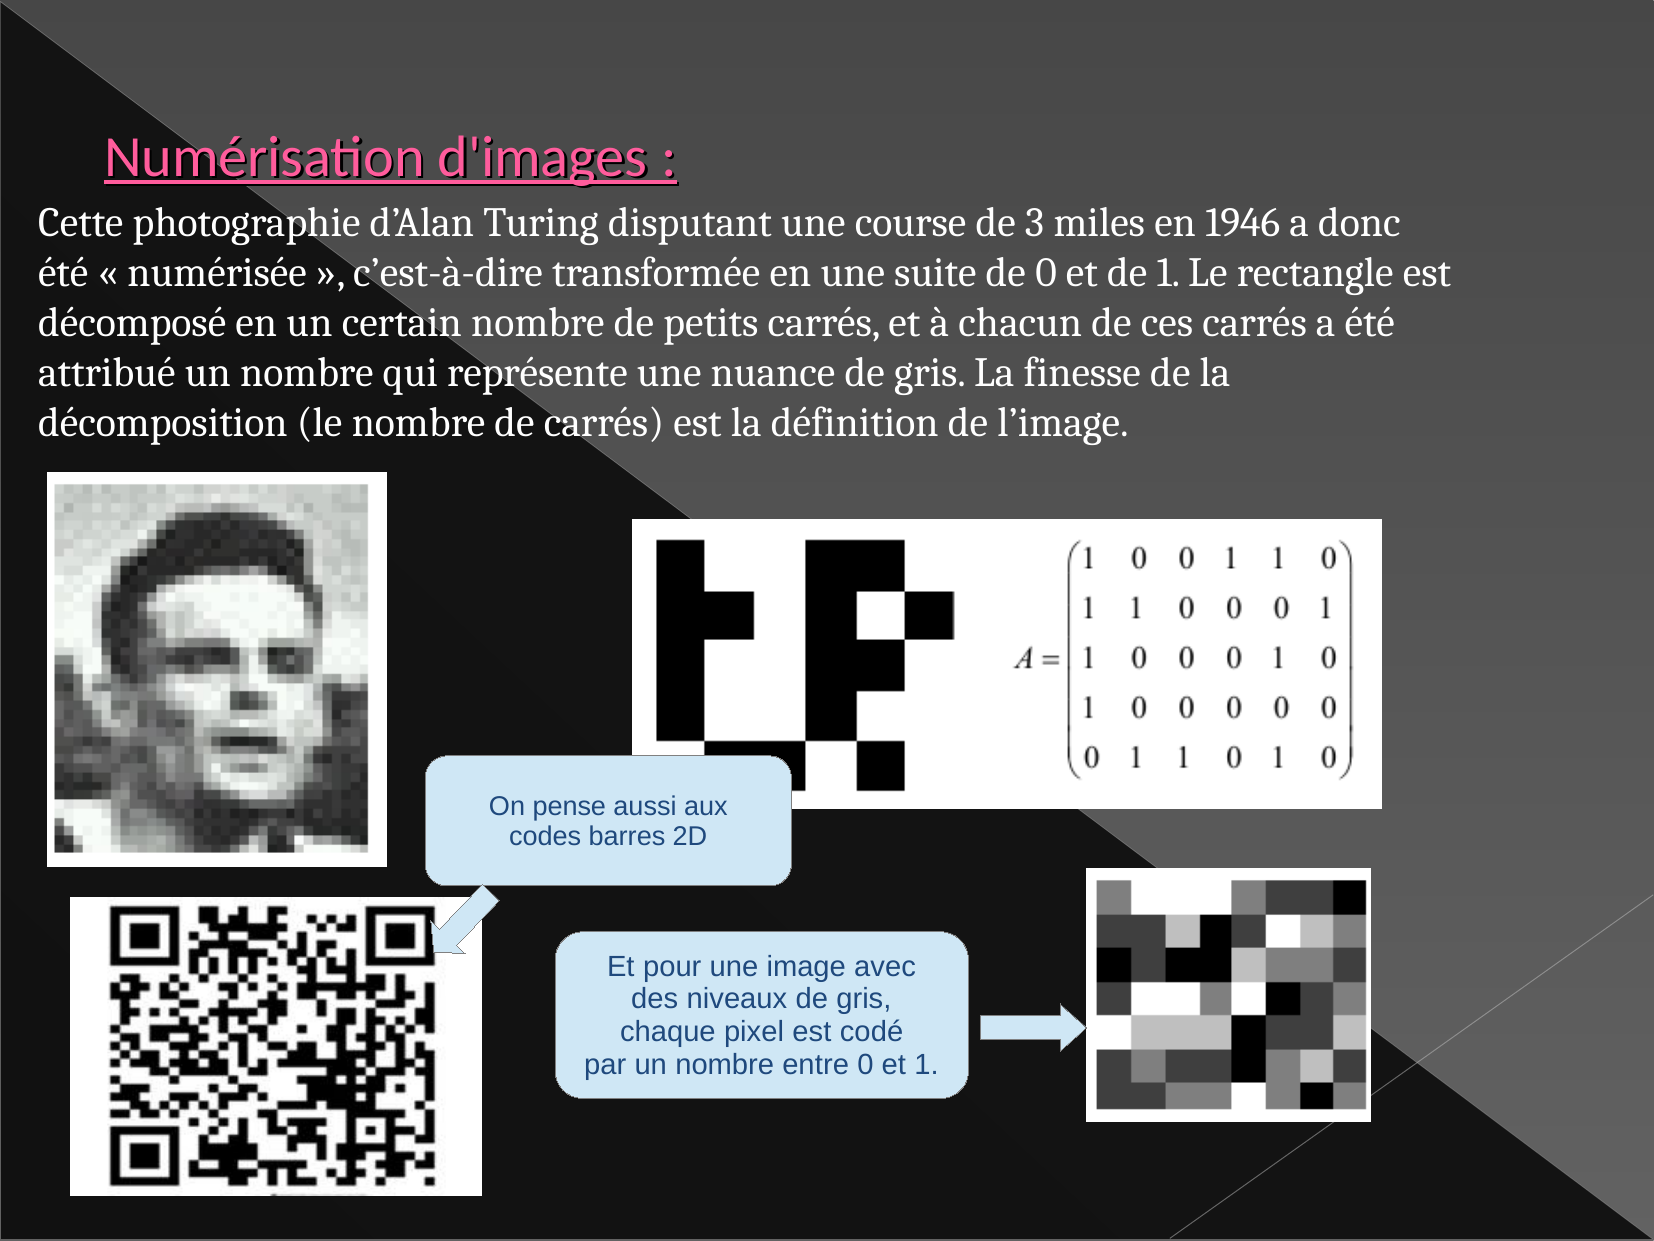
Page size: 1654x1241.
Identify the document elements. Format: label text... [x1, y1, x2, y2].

picture [70, 897, 482, 1197]
subtitle Cette photographie d’Alan Turing disputant une course de 3 miles en 1946 a donc été « numérisée », c’est-à-dire transformée en une suite de 0 et de 1. Le rectangle est décomposé en un certain nombre de petits carrés, et à chacun de ces carrés a été attribué un nombre qui représente une nuance de gris. La finesse de la décomposition (le nombre de carrés) est la définition de l’image. [21, 278, 1477, 999]
picture [632, 519, 1382, 809]
text_box On pense aussi aux codes barres 2D [425, 755, 792, 886]
text_box [980, 1003, 1087, 1052]
title Numérisation d'images : [0, 49, 1489, 257]
picture [47, 472, 387, 867]
text_box Et pour une image avec des niveaux de gris, chaque pixel est codé par un nombre entre 0 et 1. [555, 931, 969, 1099]
text_box [430, 884, 500, 954]
picture [1086, 868, 1371, 1123]
